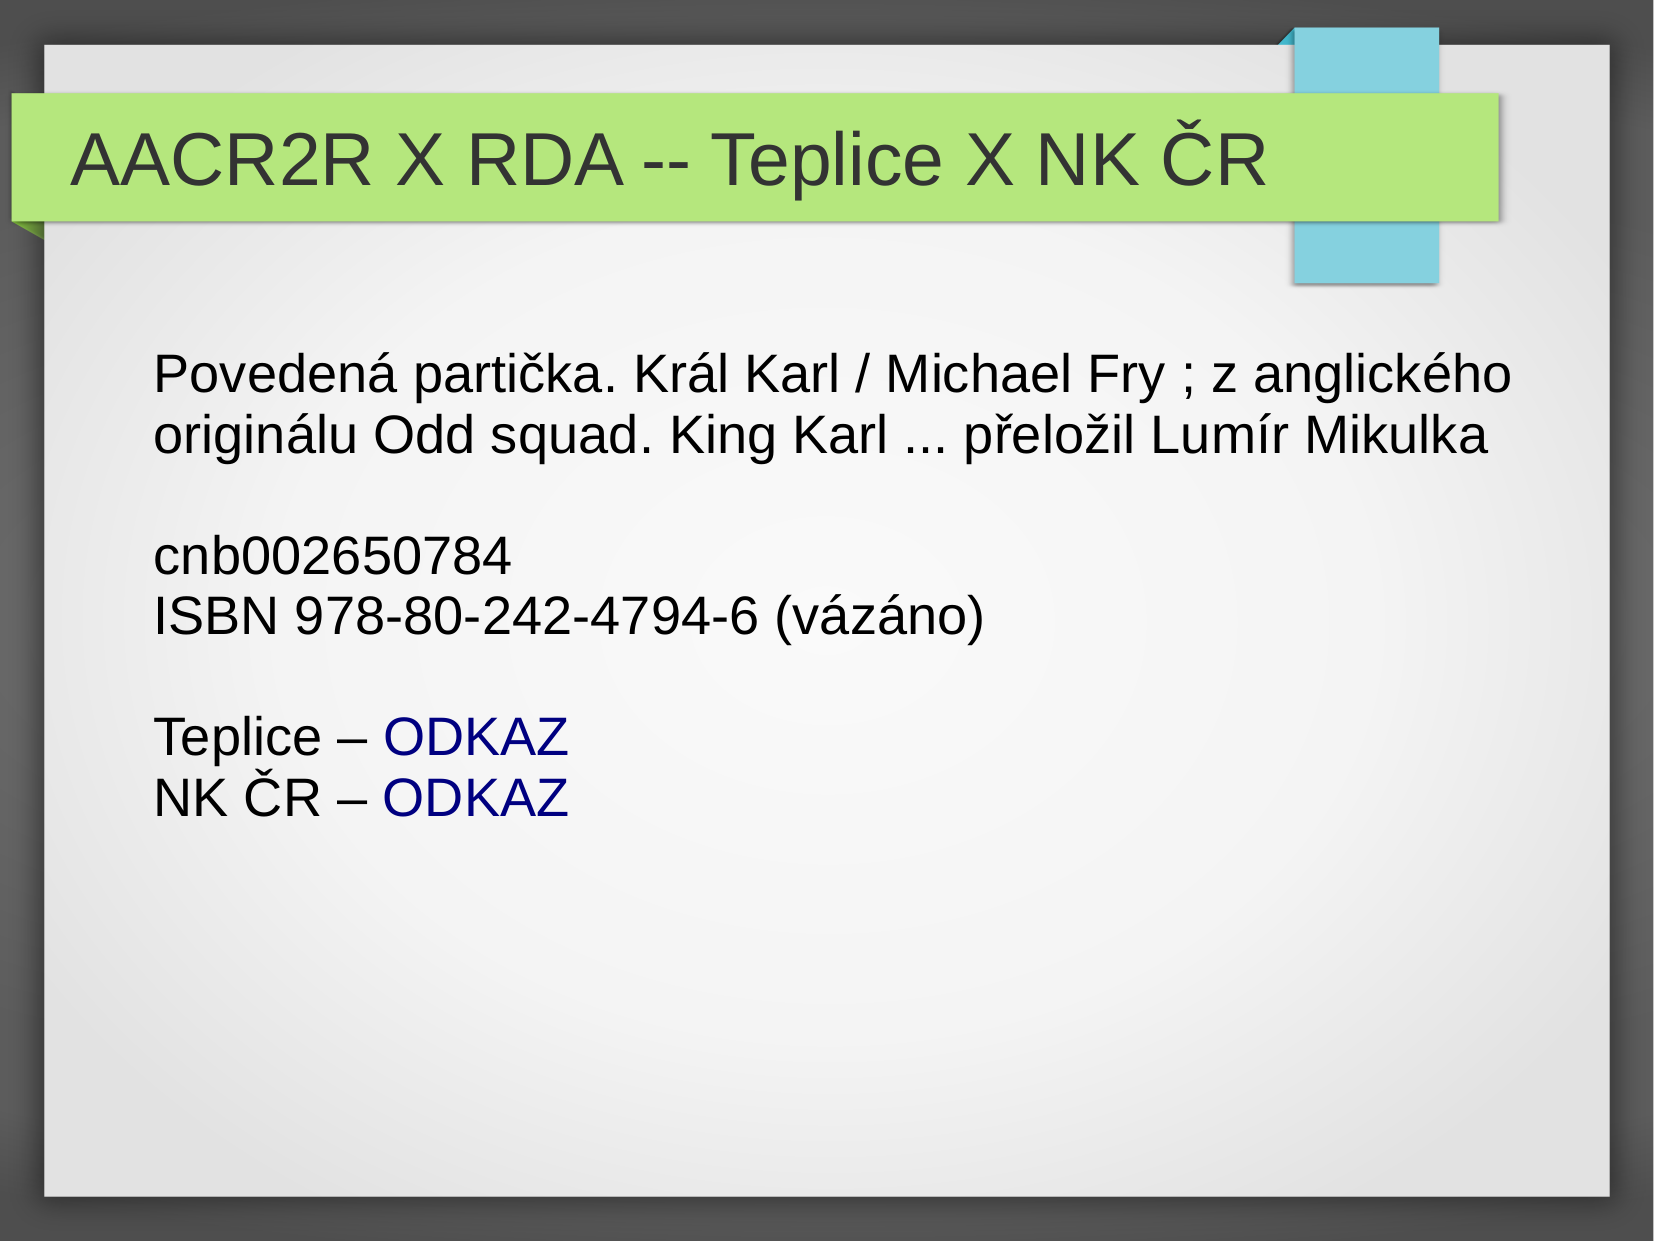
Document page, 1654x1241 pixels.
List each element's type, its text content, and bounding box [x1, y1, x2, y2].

picture [0, 0, 1654, 1241]
title AACR2R X RDA -- Teplice X NK ČR [70, 106, 1465, 213]
list Povedená partička. Král Karl / Michael Fry ; z anglického originálu Odd squad. King Karl ... přeložil Lumír Mikulka cnb002650784 ISBN 978-80-242-4794-6 (vázáno) Teplice – ODKAZ NK ČR – ODKAZ [82, 343, 1538, 1063]
